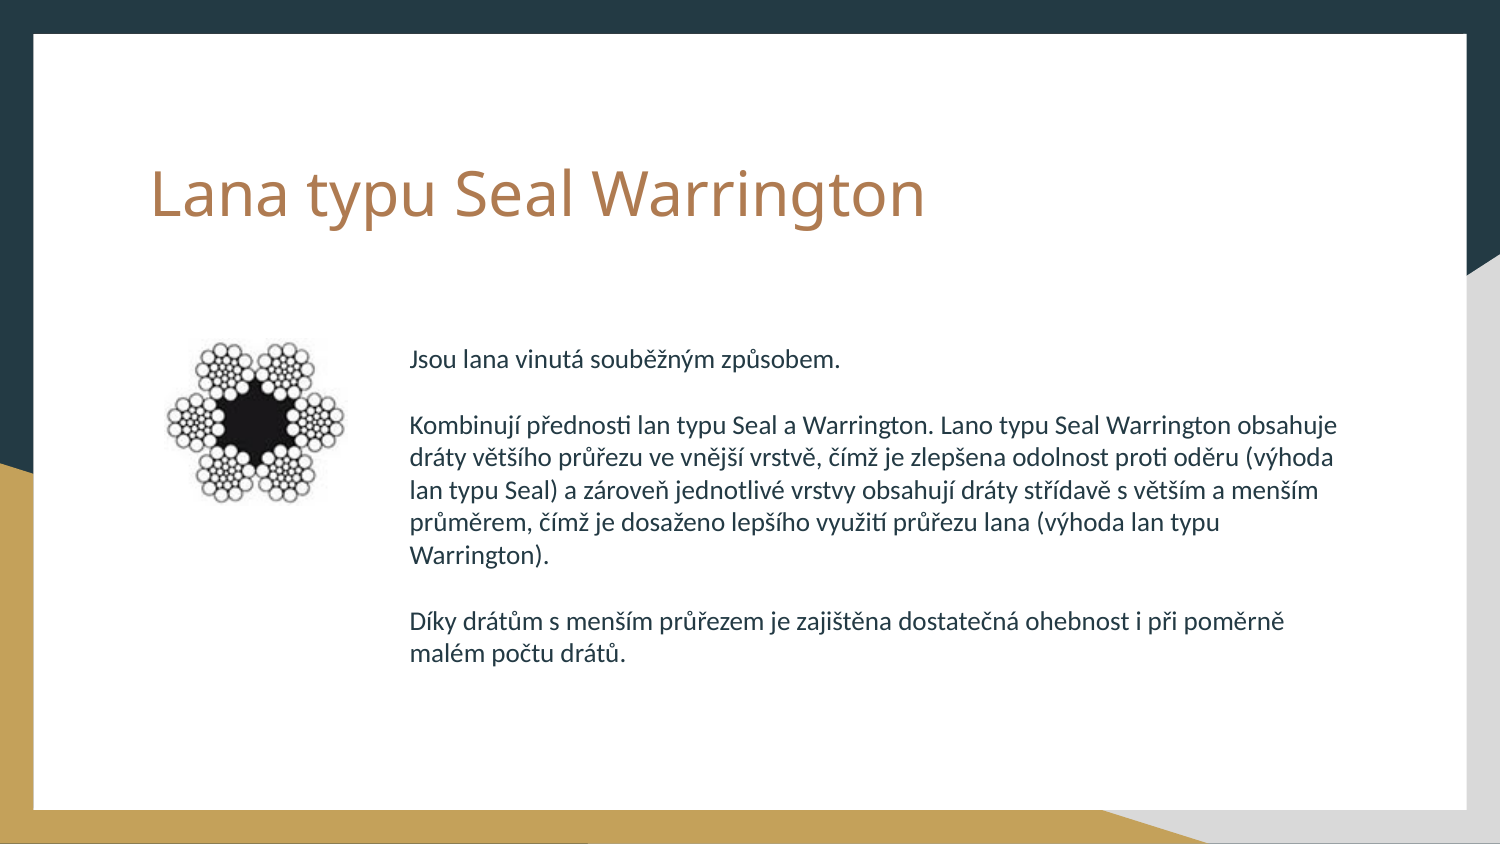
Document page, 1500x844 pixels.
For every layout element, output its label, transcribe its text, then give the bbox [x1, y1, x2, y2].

list Jsou lana vinutá souběžným způsobem. Kombinují přednosti lan typu Seal a Warrington. Lano typu Seal Warrington obsahuje dráty většího průřezu ve vnější vrstvě, čímž je zlepšena odolnost proti oděru (výhoda lan typu Seal) a zároveň jednotlivé vrstvy obsahují dráty střídavě s větším a menším průměrem, čímž je dosaženo lepšího využití průřezu lana (výhoda lan typu Warrington). Díky drátům s menším průřezem je zajištěna dostatečná ohebnost i při poměrně malém počtu drátů. [394, 326, 1366, 729]
title Lana typu Seal Warrington [134, 138, 1366, 296]
picture [164, 338, 348, 506]
